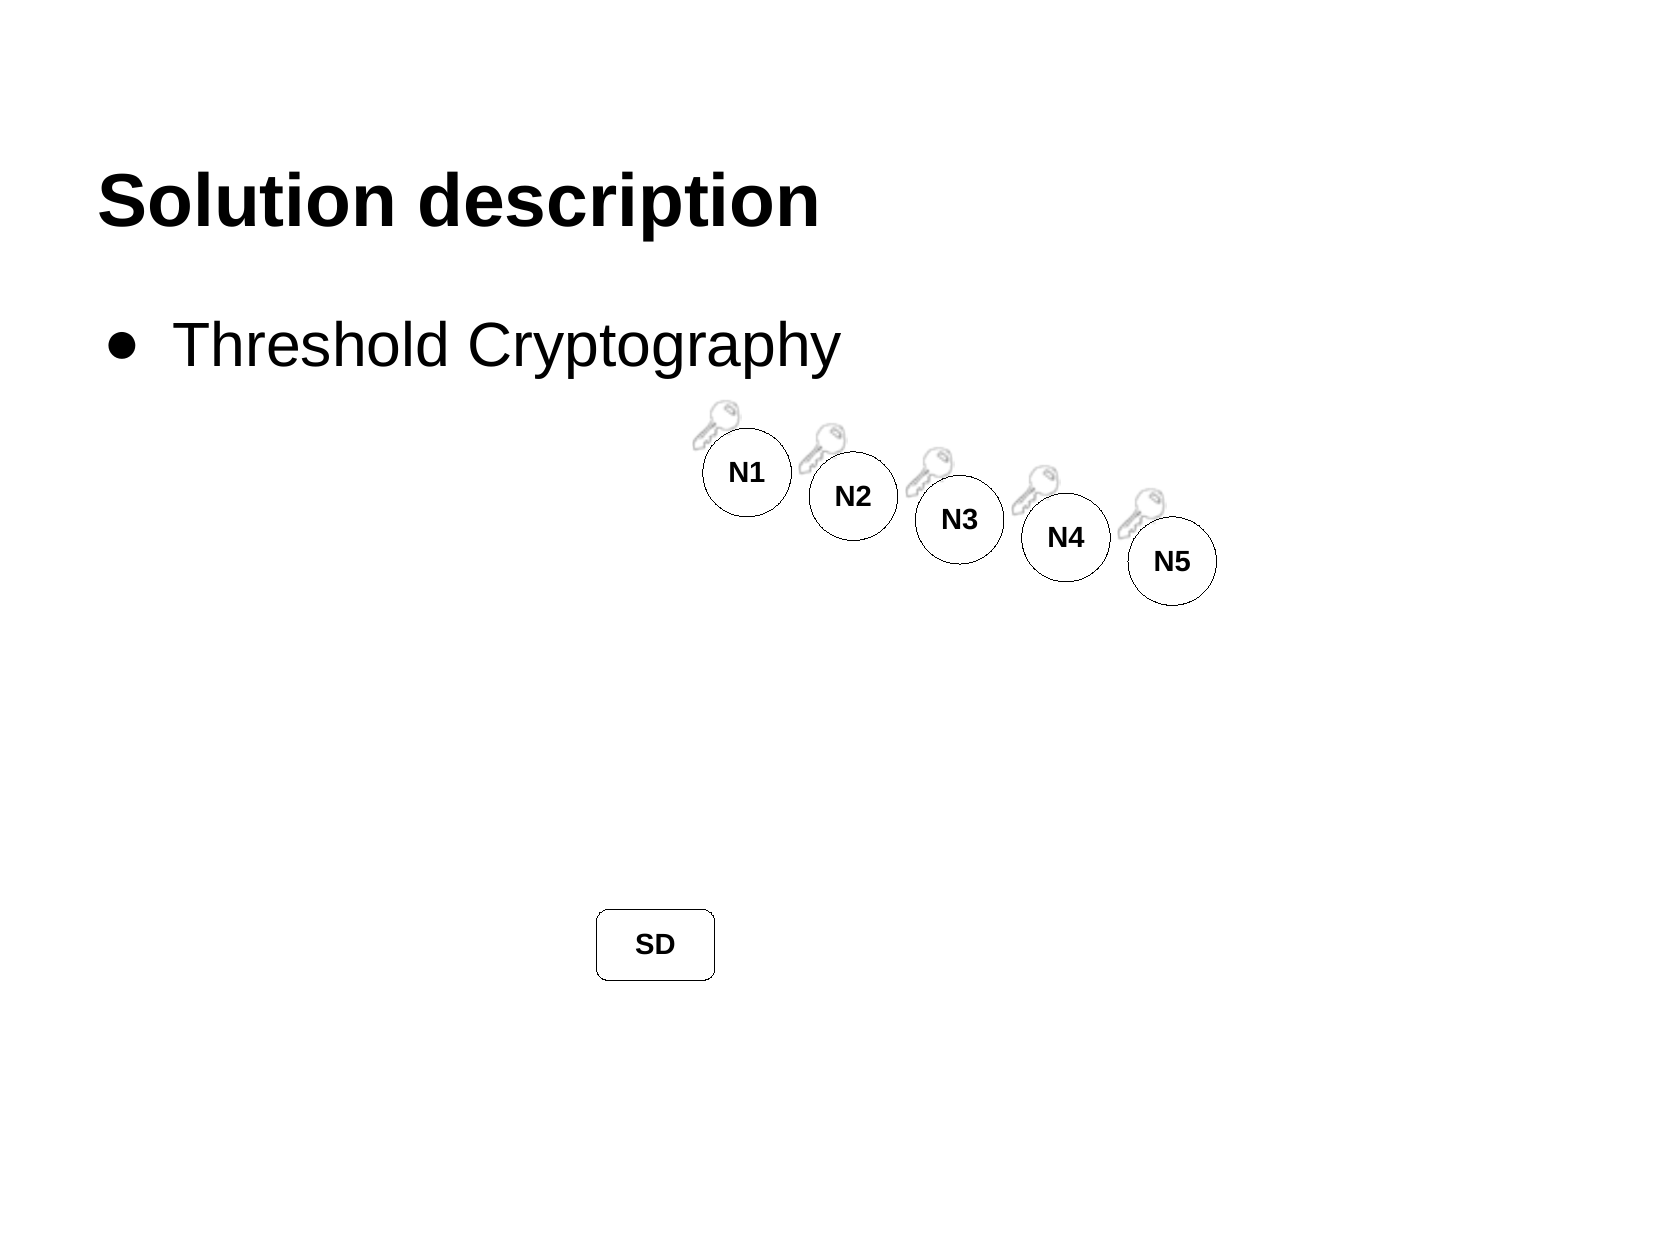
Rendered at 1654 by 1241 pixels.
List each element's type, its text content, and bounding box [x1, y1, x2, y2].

list Threshold Cryptography [82, 289, 1198, 497]
text_box N2 [809, 451, 898, 541]
text_box N3 [915, 475, 1004, 565]
picture [902, 443, 955, 502]
text_box N5 [1127, 516, 1217, 606]
picture [689, 396, 742, 455]
text_box SD [596, 909, 715, 981]
picture [1114, 484, 1167, 544]
picture [1008, 461, 1061, 520]
text_box N4 [1021, 493, 1111, 582]
text_box N1 [702, 428, 792, 517]
picture [795, 419, 848, 479]
title Solution description [82, 49, 1571, 257]
